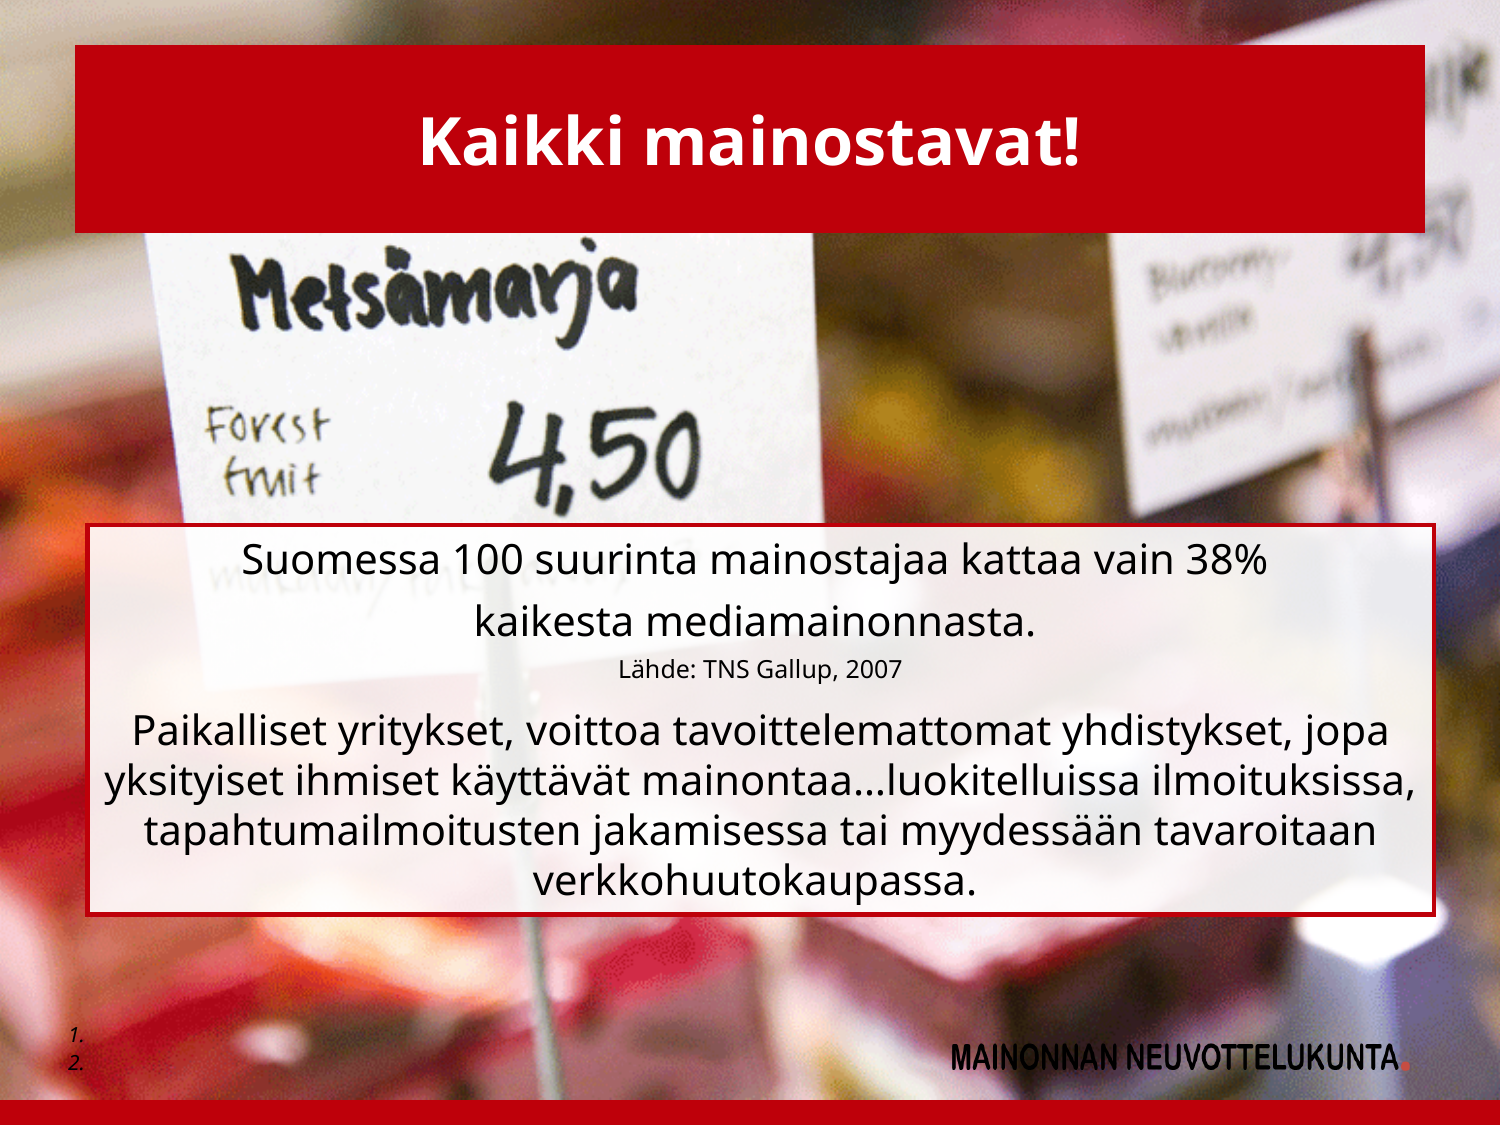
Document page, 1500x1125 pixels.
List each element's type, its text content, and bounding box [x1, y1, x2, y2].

text_box [265, 373, 1247, 469]
picture [0, 0, 1500, 1101]
text_box Kaikki mainostavat! [75, 45, 1425, 233]
text_box Suomessa 100 suurinta mainostajaa kattaa vain 38% kaikesta mediamainonnasta. Lähde: TNS Gallup, 2007 Paikalliset yritykset, voittoa tavoittelemattomat yhdistykset, jopa yksityiset ihmiset käyttävät mainontaa…luokitelluissa ilmoituksissa, tapahtumailmoitusten jakamisessa tai myydessään tavaroitaan verkkohuutokaupassa. [87, 525, 1434, 915]
